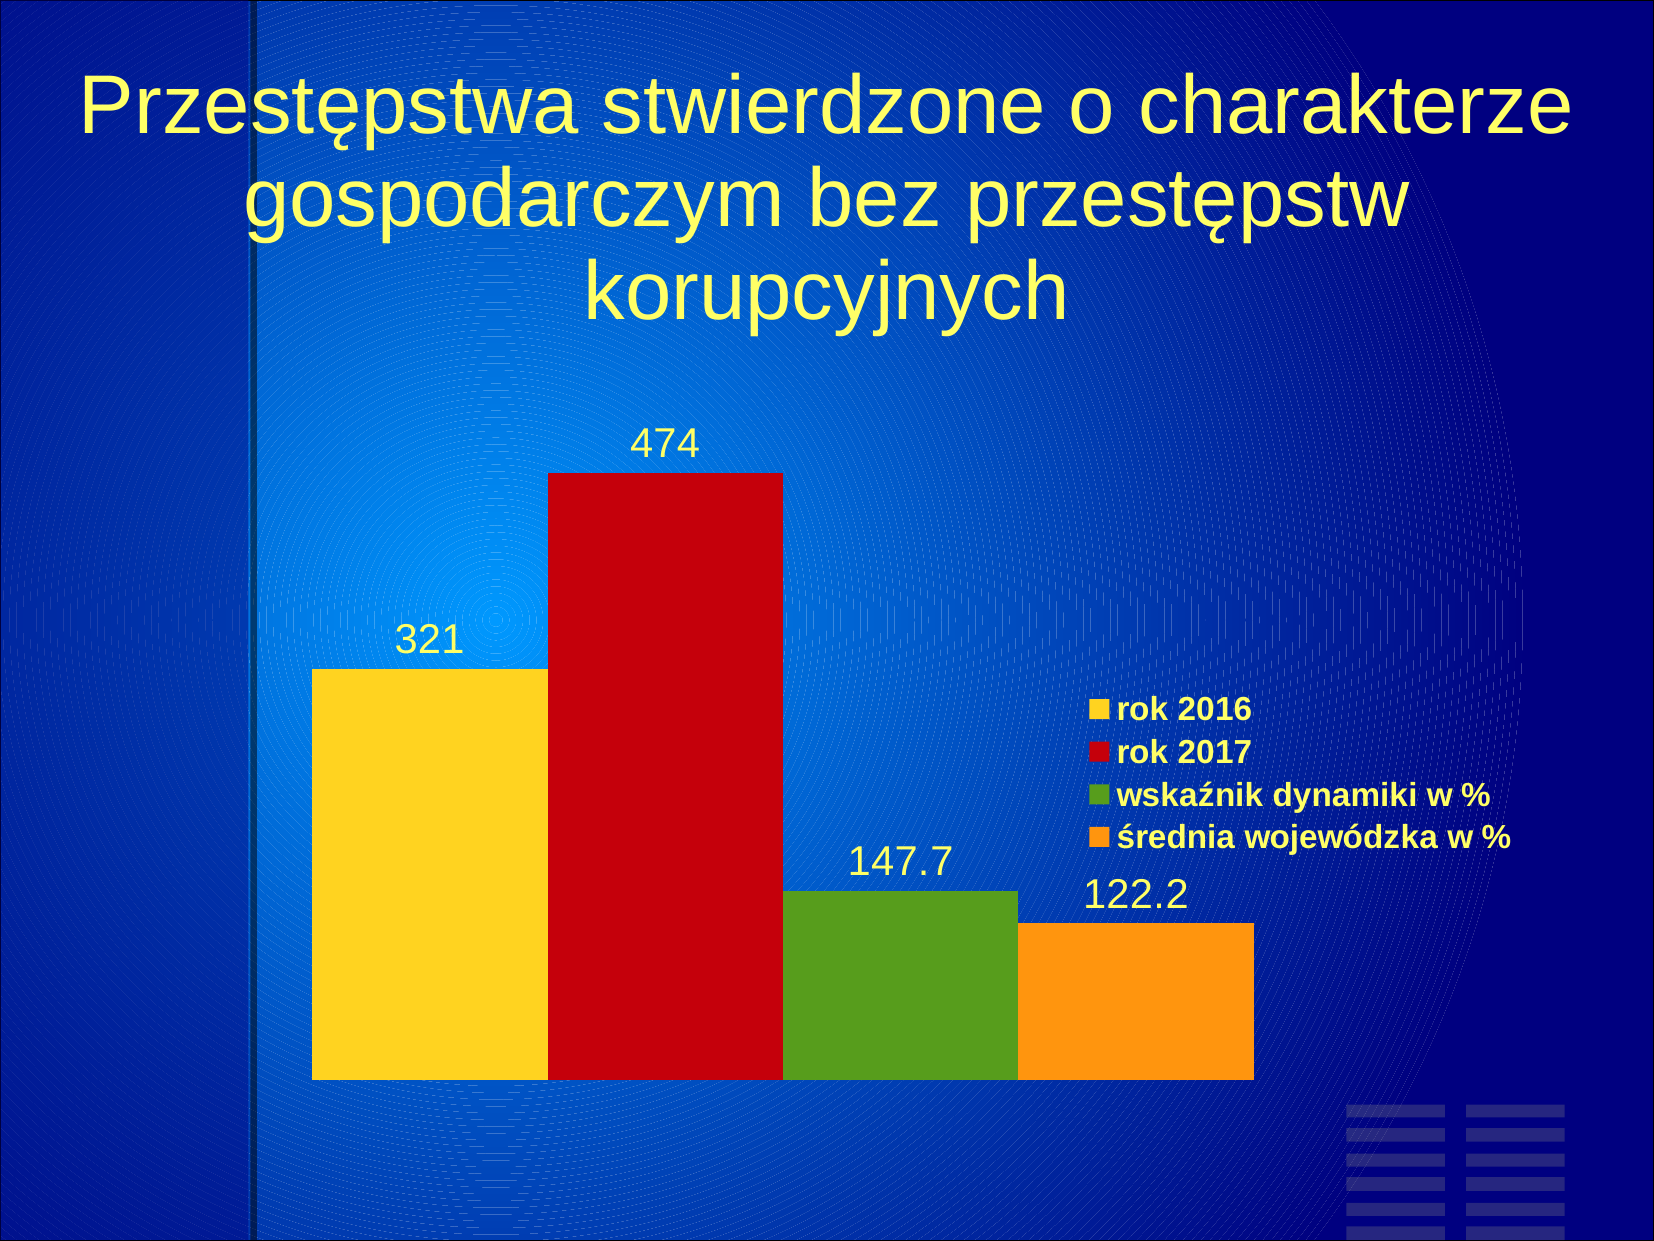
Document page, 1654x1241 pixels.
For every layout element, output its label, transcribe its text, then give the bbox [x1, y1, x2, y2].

title Przestępstwa stwierdzone o charakterze gospodarczym bez przestępstw korupcyjnych [29, 11, 1625, 384]
chart [123, 413, 1536, 1133]
